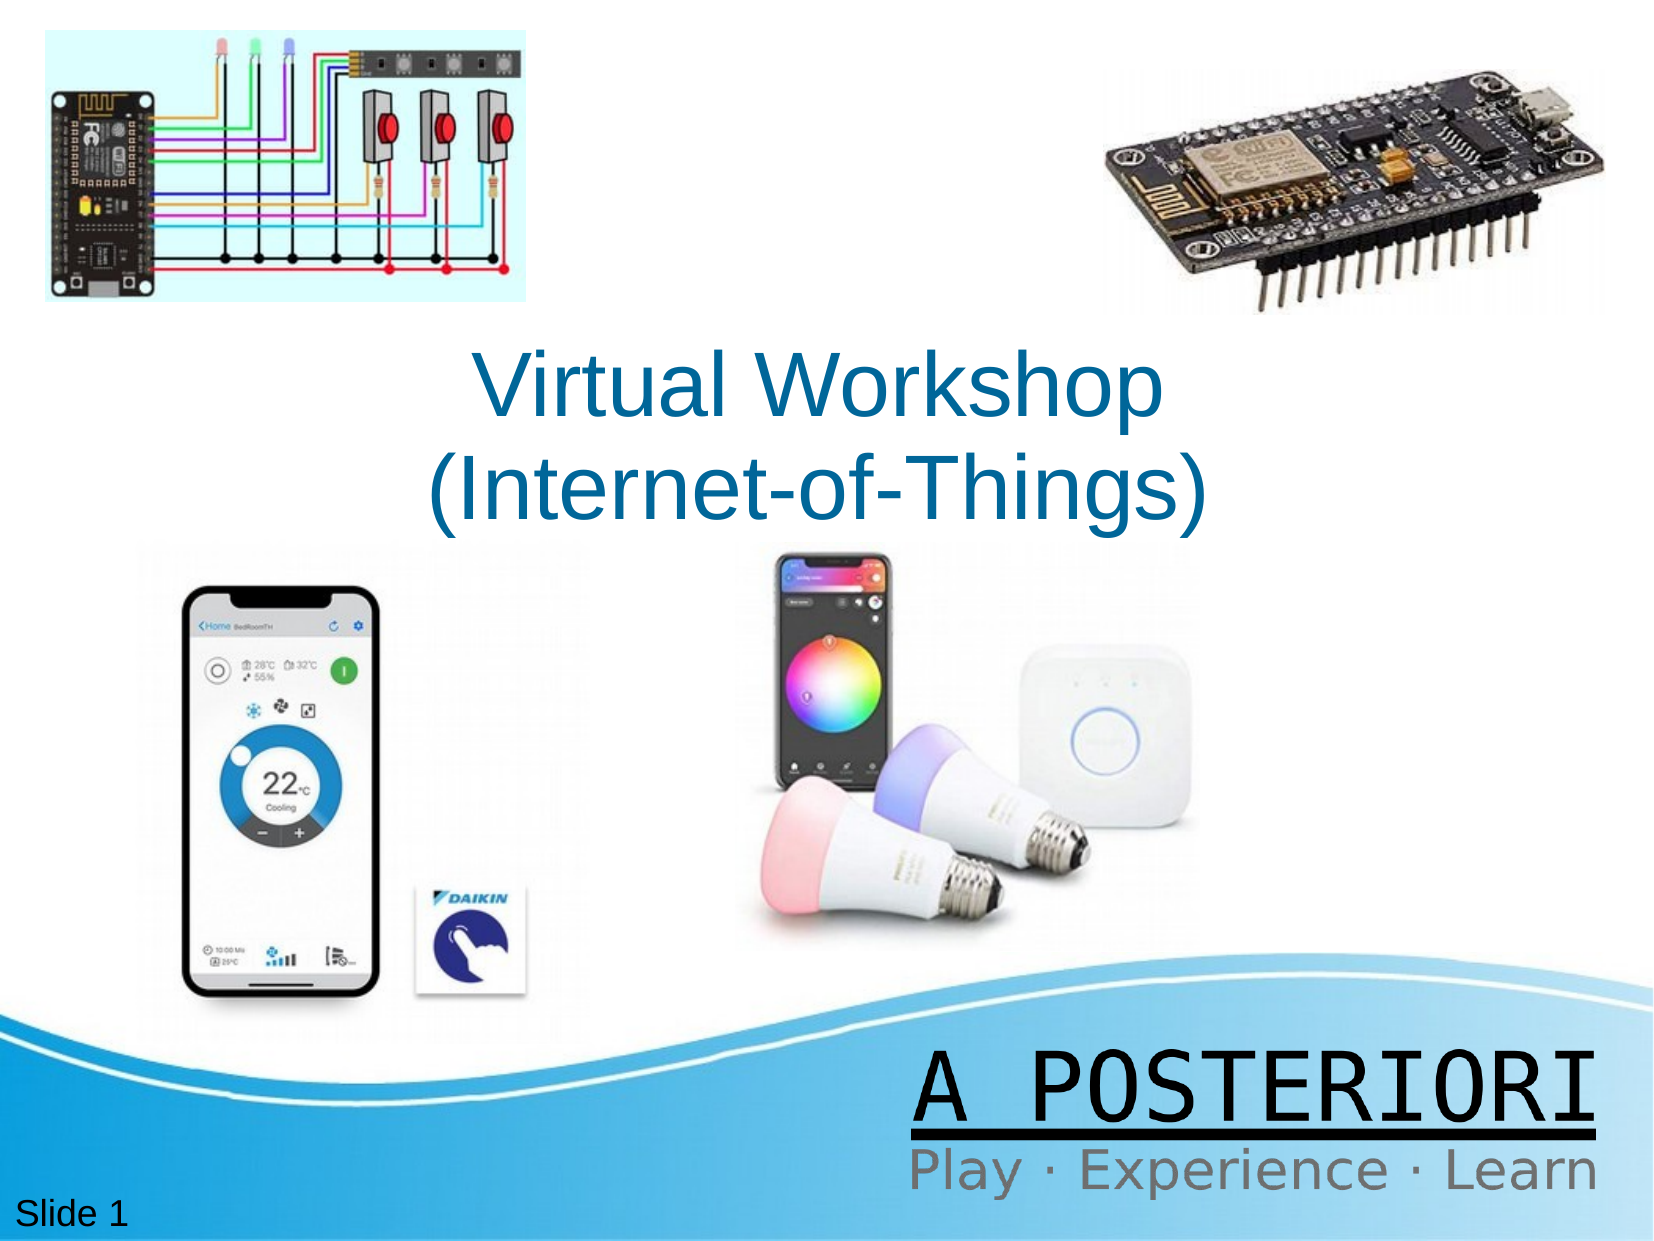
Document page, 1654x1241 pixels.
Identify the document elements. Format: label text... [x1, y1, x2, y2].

picture [735, 542, 1200, 951]
picture [0, 541, 1654, 1241]
picture [1103, 69, 1606, 316]
title Virtual Workshop (Internet-of-Things) [75, 332, 1564, 541]
picture [45, 30, 526, 302]
